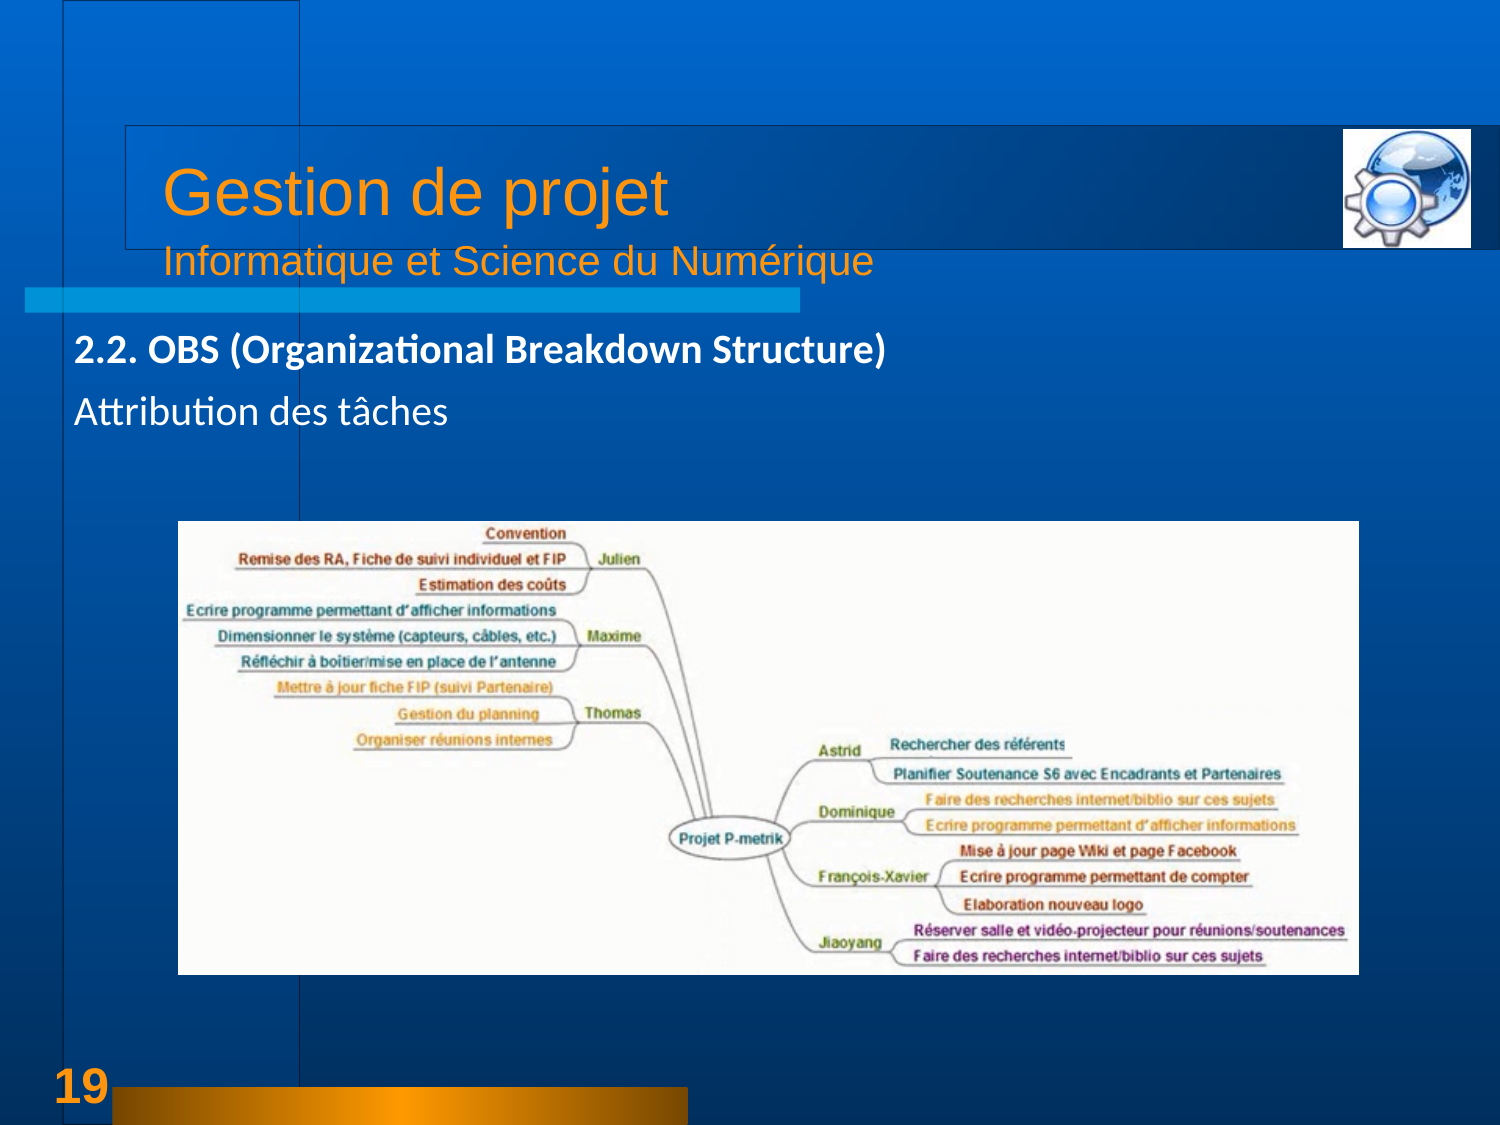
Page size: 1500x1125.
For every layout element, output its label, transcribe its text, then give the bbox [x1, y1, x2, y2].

picture [1343, 129, 1471, 248]
text_box 2.2. OBS (Organizational Breakdown Structure) Attribution des tâches [59, 324, 1477, 544]
picture [178, 521, 1359, 975]
